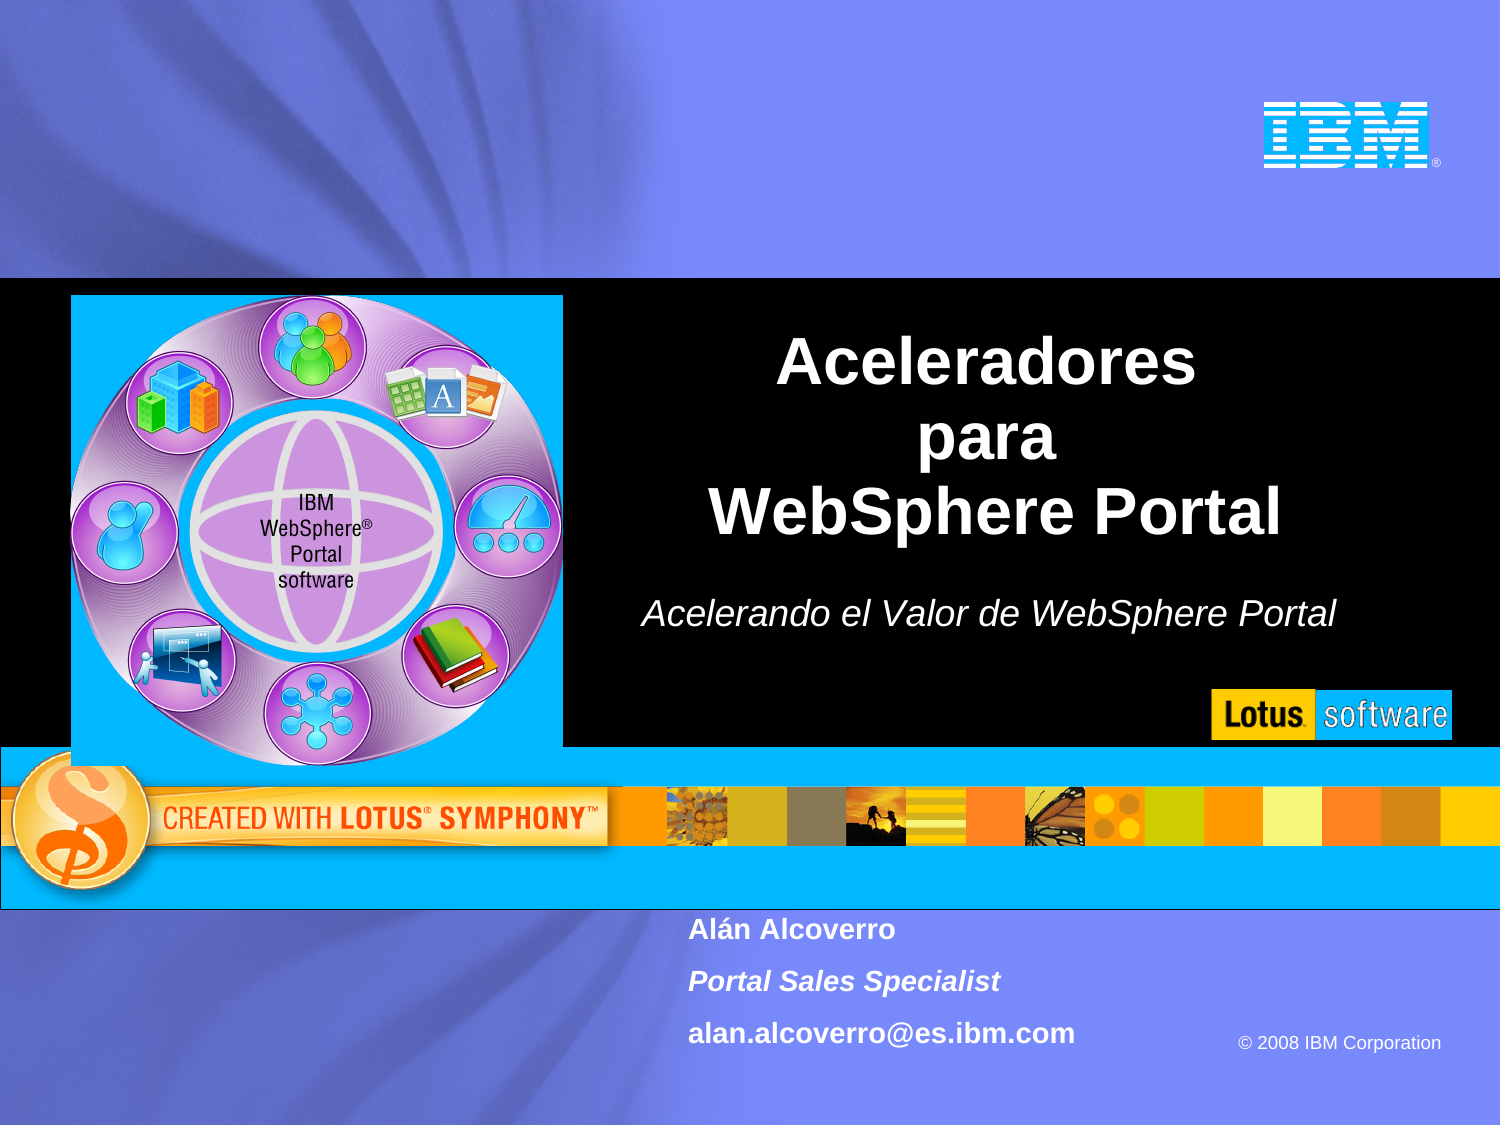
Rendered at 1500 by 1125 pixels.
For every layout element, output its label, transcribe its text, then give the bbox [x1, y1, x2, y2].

picture [1394, 708, 1401, 726]
picture [1405, 707, 1419, 726]
picture [1357, 701, 1366, 726]
text_box Aceleradores para WebSphere Portal [693, 316, 1410, 585]
picture [1434, 707, 1446, 726]
picture [1369, 702, 1377, 726]
picture [1, 752, 1500, 889]
text_box Acelerando el Valor de WebSphere Portal [641, 592, 1418, 635]
picture [0, 910, 1500, 1125]
text_box Alán Alcoverro Portal Sales Specialist alan.alcoverro@es.ibm.com [673, 905, 1194, 1065]
picture [1325, 707, 1337, 726]
picture [1342, 708, 1354, 726]
picture [1211, 689, 1315, 740]
picture [1424, 707, 1431, 726]
picture [0, 0, 1500, 278]
picture [70, 295, 563, 765]
picture [1380, 708, 1394, 726]
